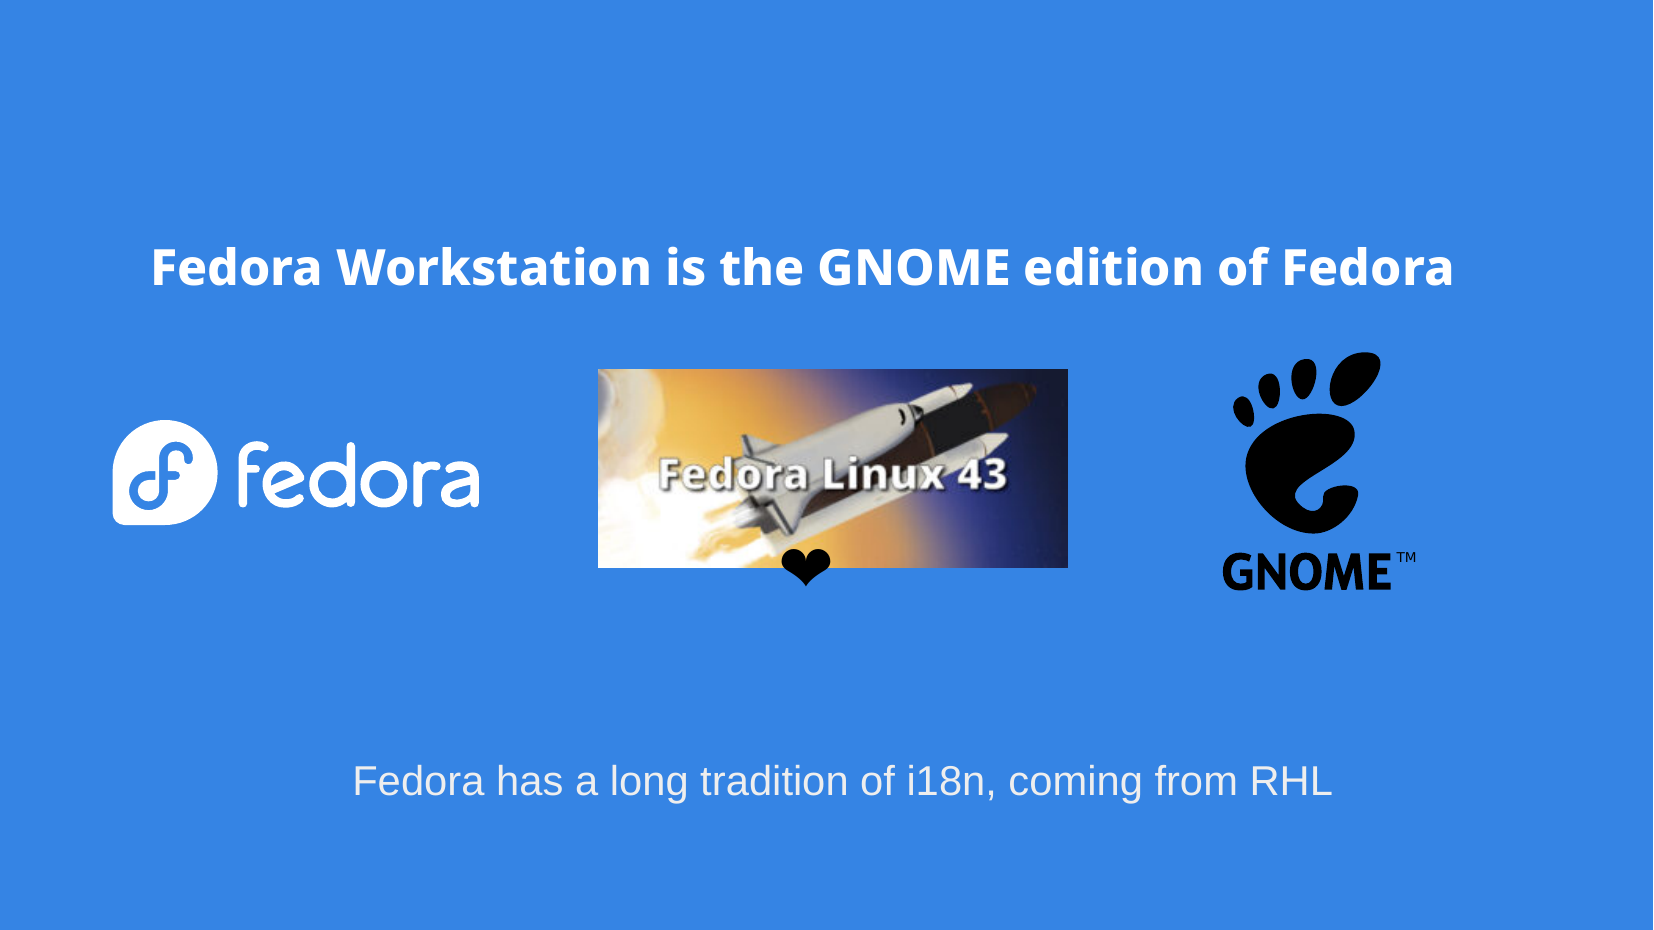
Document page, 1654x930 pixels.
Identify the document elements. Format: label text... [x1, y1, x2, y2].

picture [598, 369, 1068, 568]
text_box Fedora has a long tradition of i18n, coming from RHL [337, 750, 1349, 812]
title Fedora Workstation is the GNOME edition of Fedora [150, 144, 1501, 301]
picture [1213, 342, 1426, 601]
text_box ❤️ [763, 525, 877, 615]
picture [112, 419, 479, 526]
